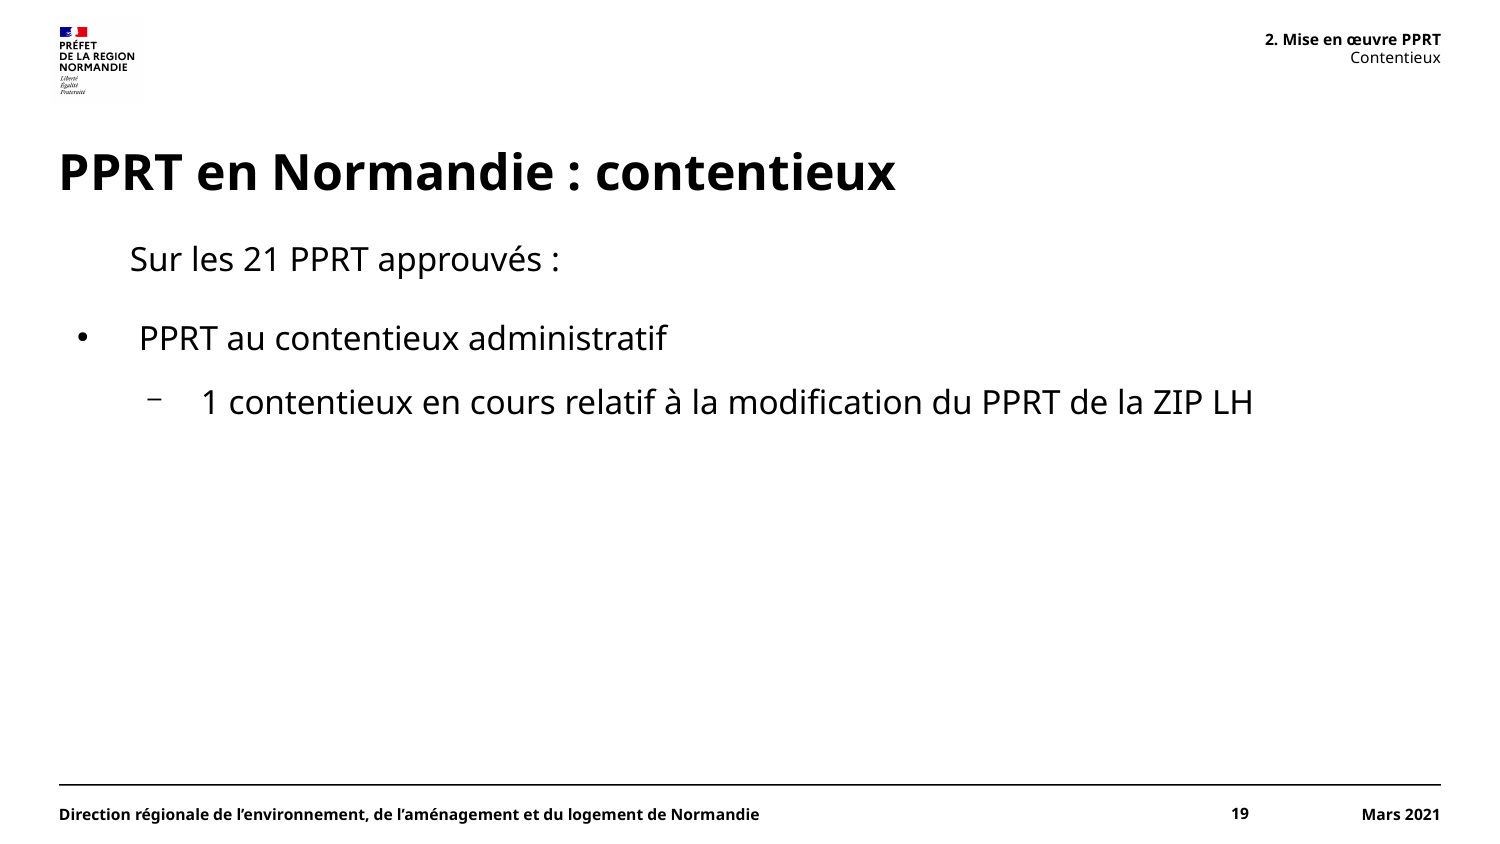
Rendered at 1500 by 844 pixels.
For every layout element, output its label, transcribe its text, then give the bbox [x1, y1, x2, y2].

slide_number <numéro> [1027, 784, 1249, 844]
title PPRT en Normandie : contentieux [59, 147, 1441, 237]
slide_number Mars 2021 [1249, 784, 1441, 844]
list Sur les 21 PPRT approuvés : PPRT au contentieux administratif 1 contentieux en cours relatif à la modification du PPRT de la ZIP LH [59, 237, 1454, 649]
list Mise en œuvre PPRT Contentieux [543, 29, 1441, 89]
picture [50, 17, 144, 104]
footer Direction régionale de l’environnement, de l’aménagement et du logement de Normandie [59, 784, 1027, 844]
